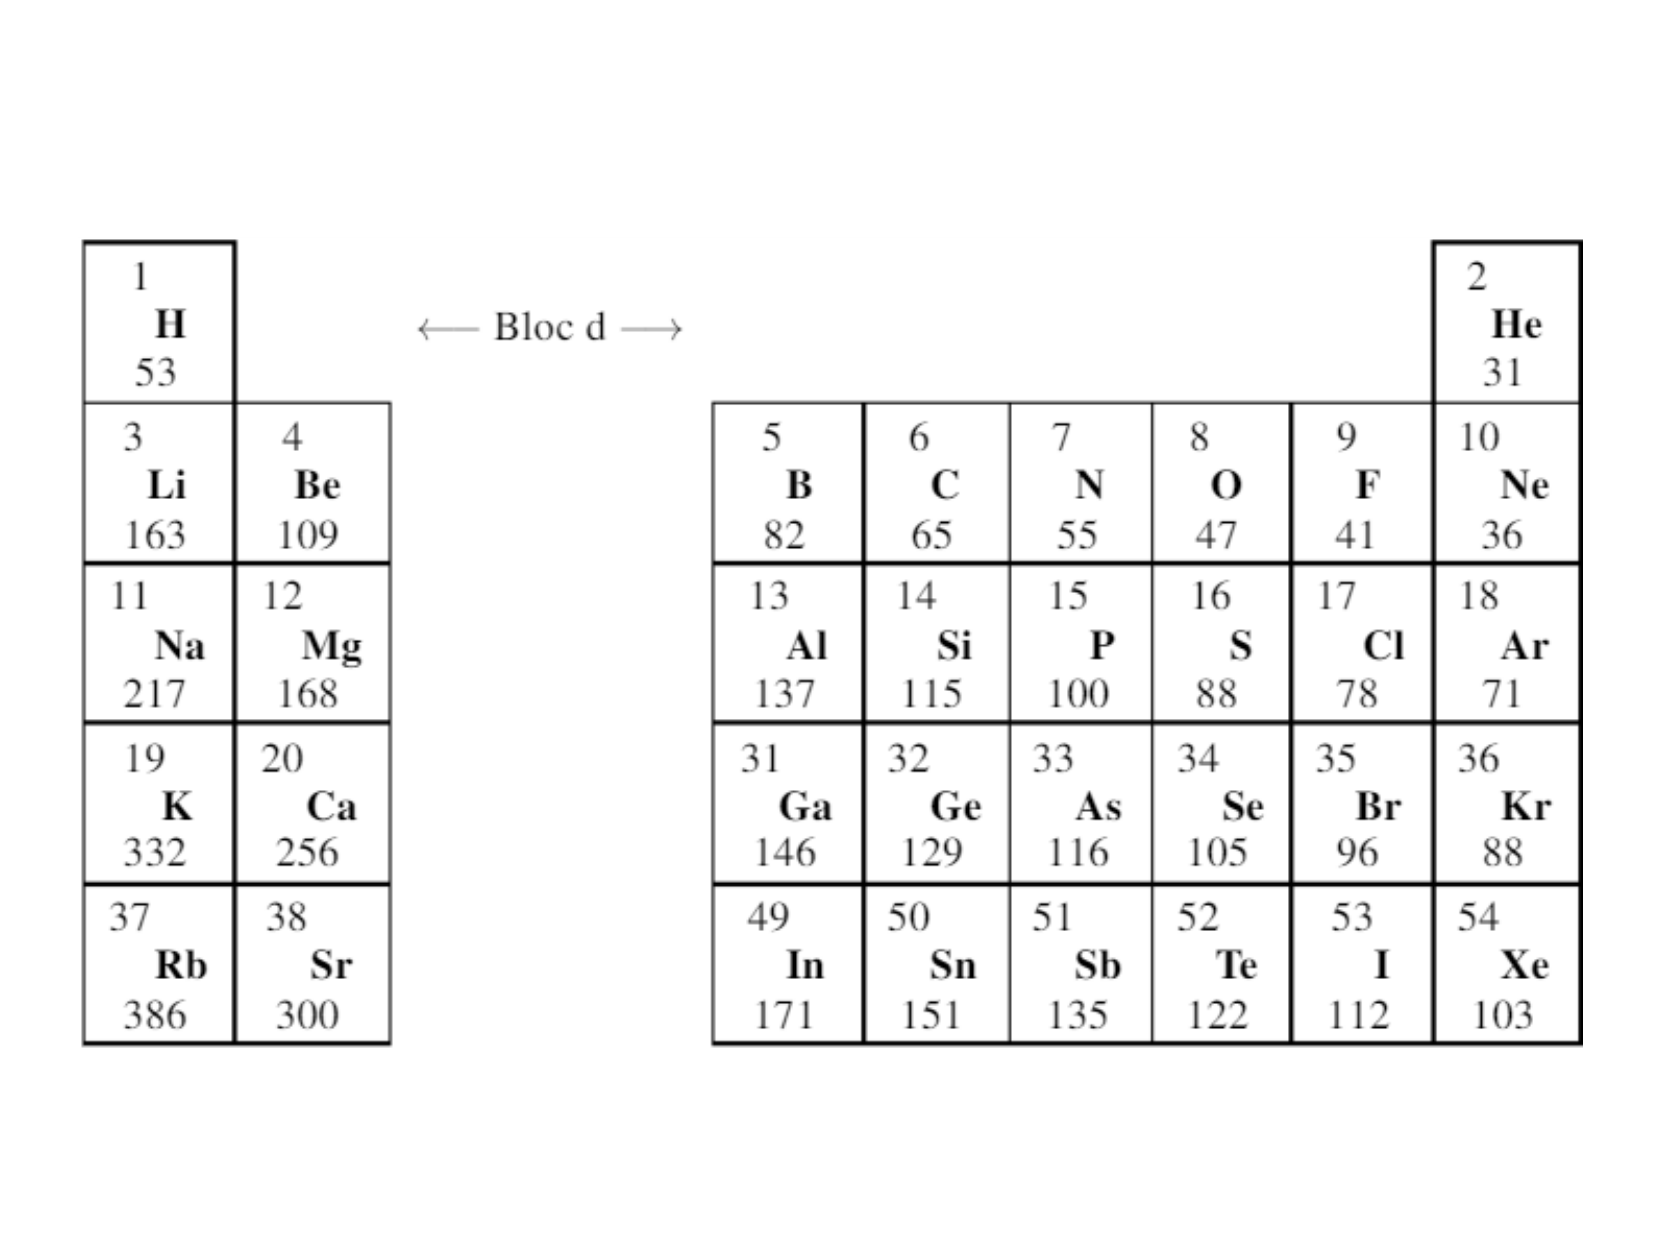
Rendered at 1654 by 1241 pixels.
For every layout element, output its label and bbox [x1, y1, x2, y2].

picture [78, 236, 1583, 1052]
